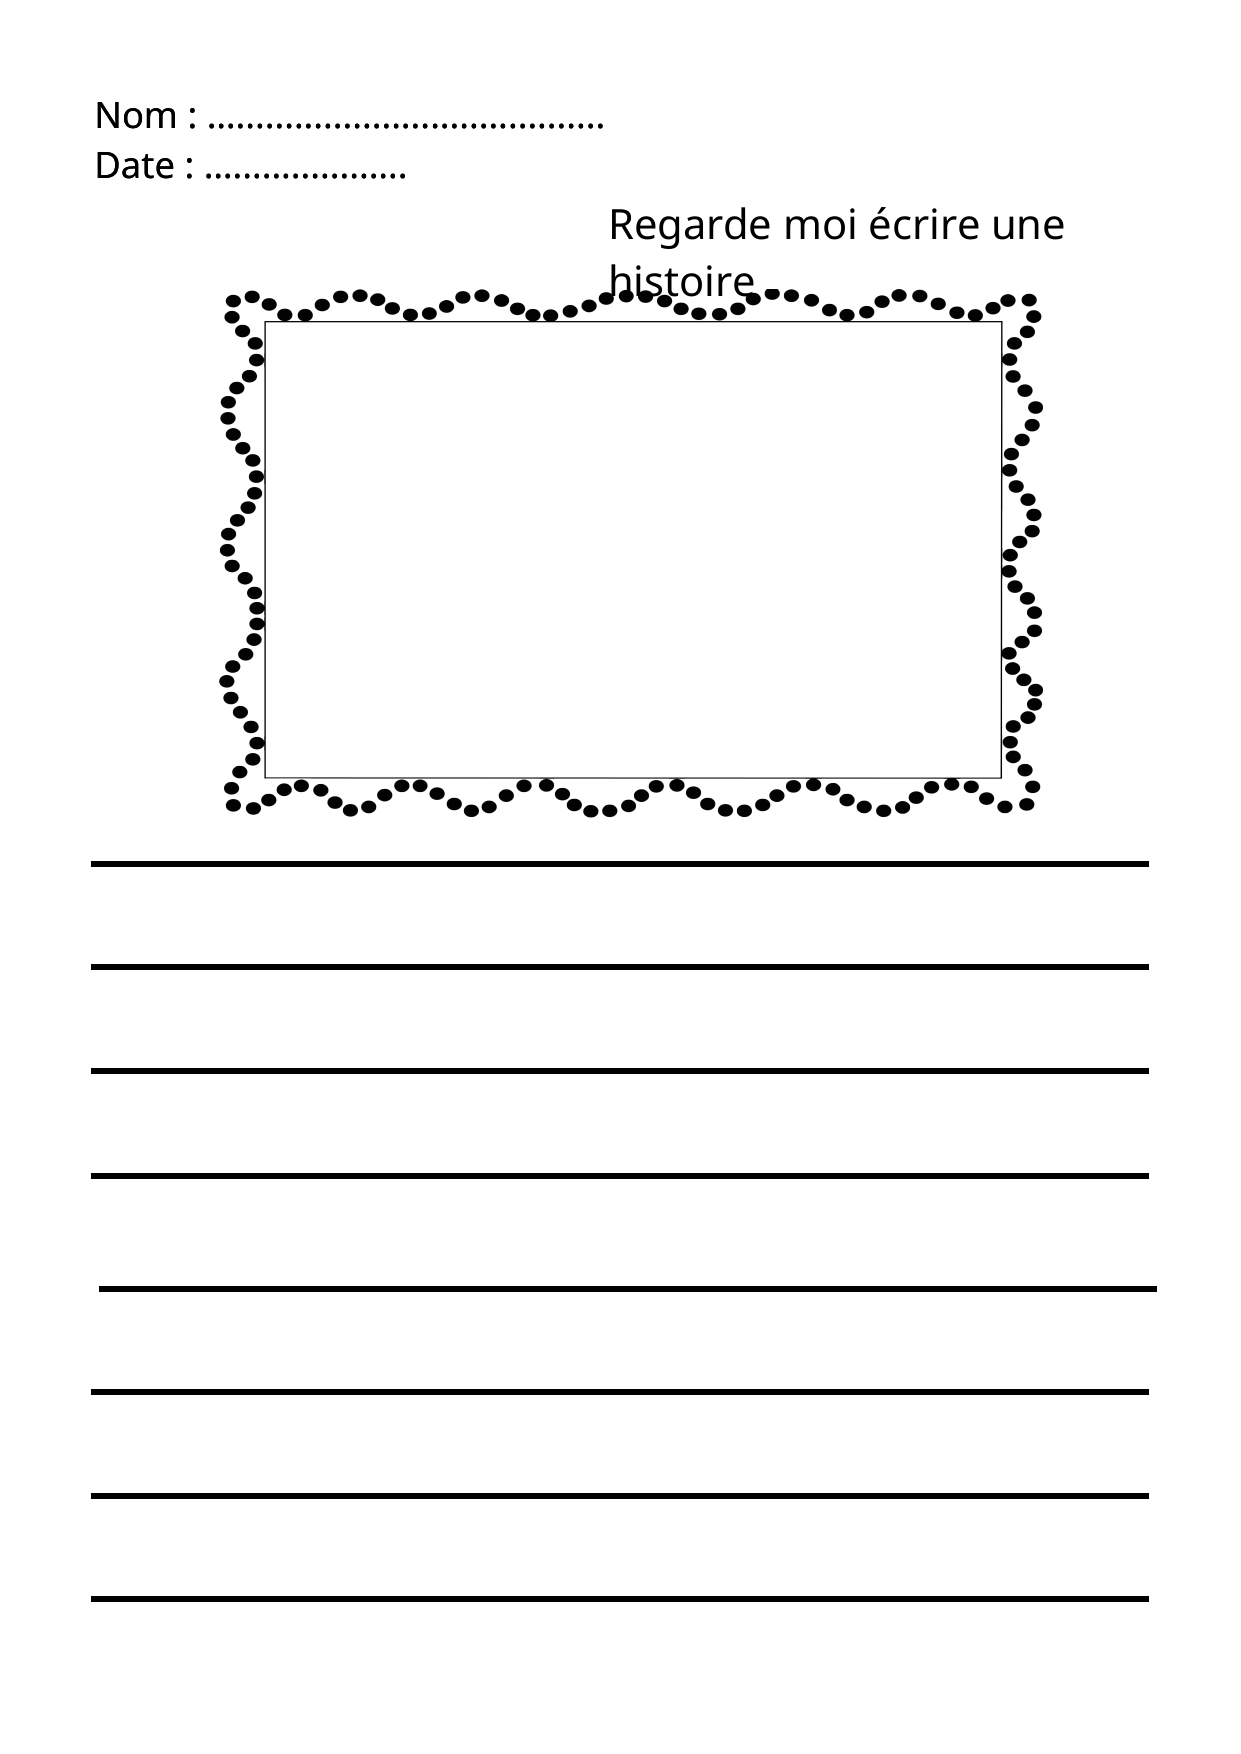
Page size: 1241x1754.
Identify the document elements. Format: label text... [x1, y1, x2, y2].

text_box Nom : …...................................... Date : ….................. [79, 82, 624, 192]
picture [219, 289, 1043, 818]
text_box Regarde moi écrire une histoire [593, 187, 1219, 257]
